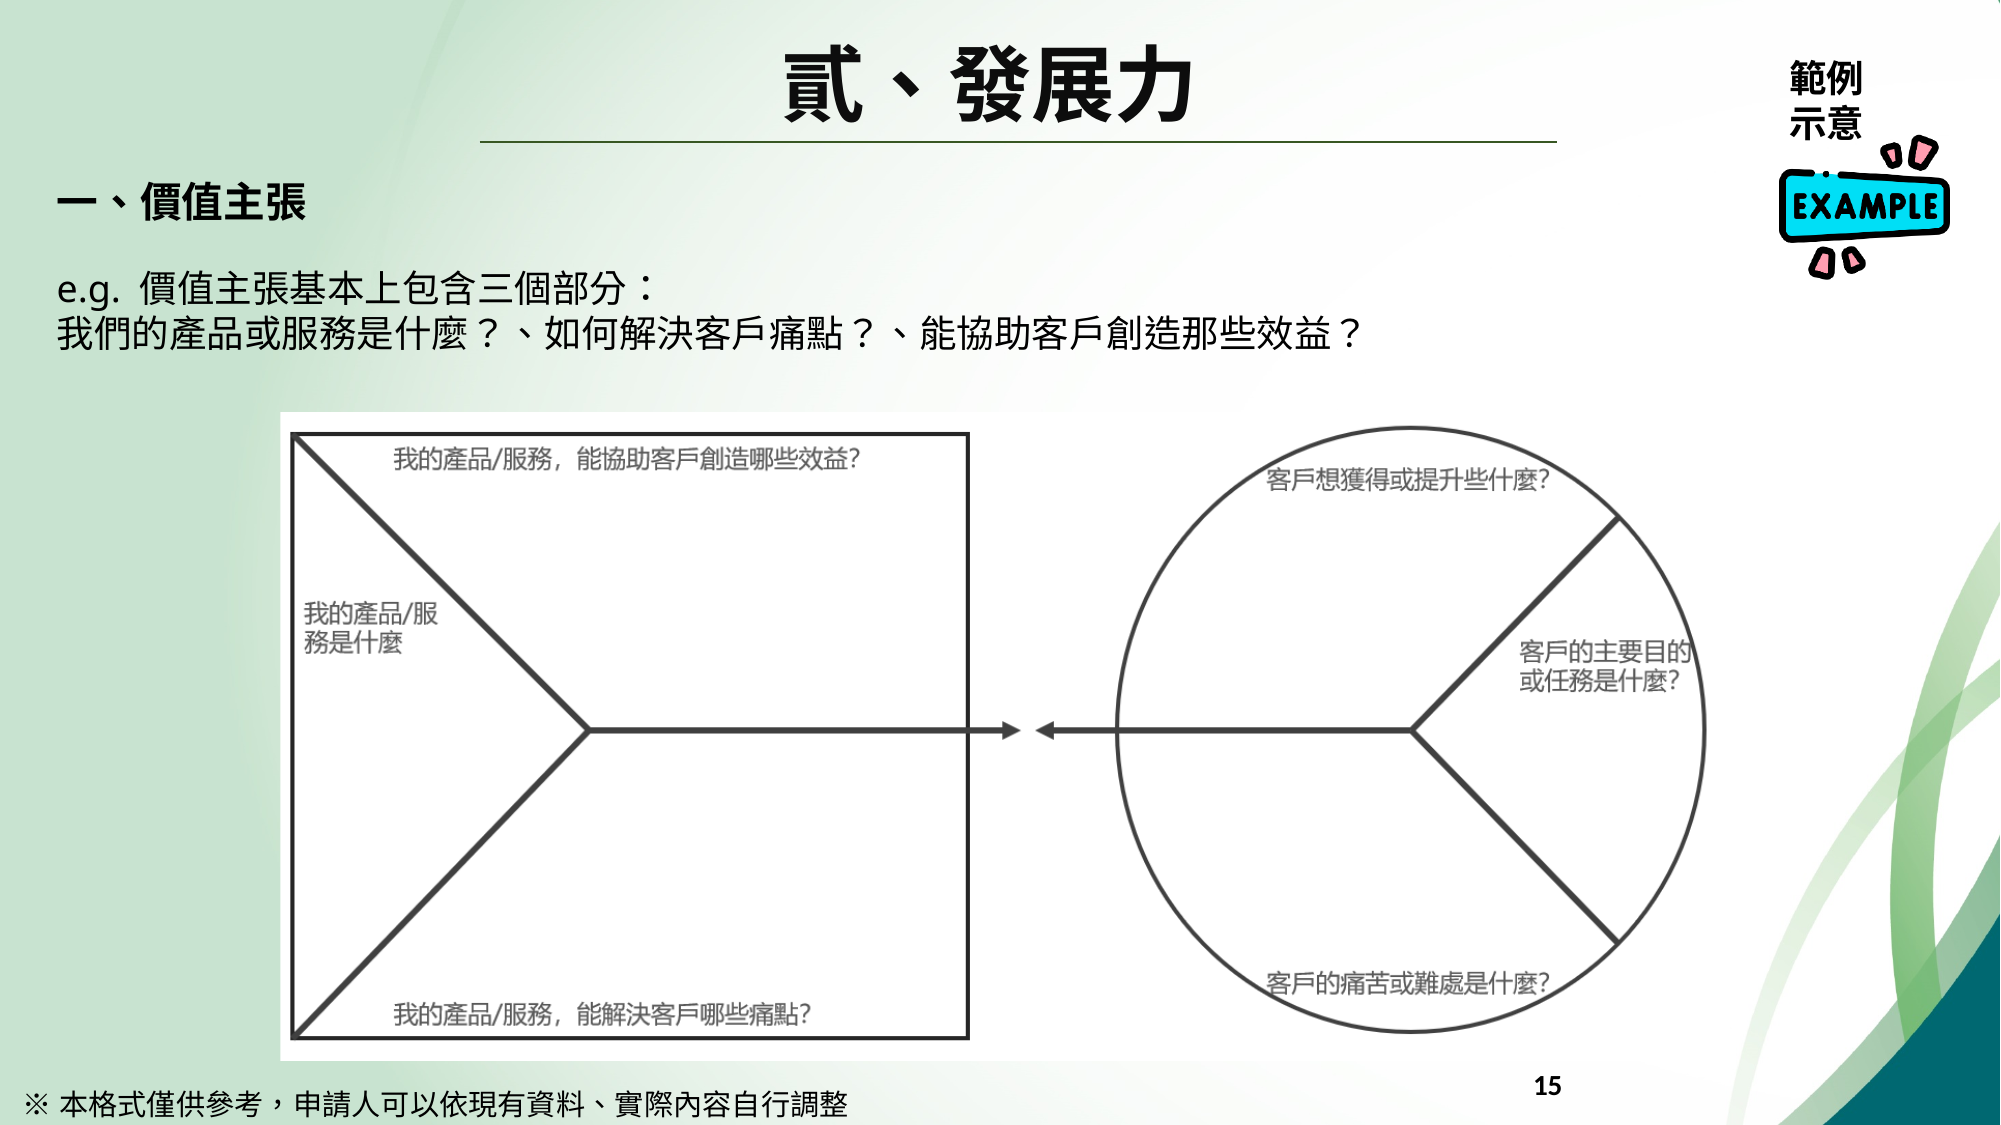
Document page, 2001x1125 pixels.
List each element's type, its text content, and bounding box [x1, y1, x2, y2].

picture [1779, 139, 1950, 293]
text_box 14 [1518, 1053, 1969, 1114]
text_box 一、價值主張 [41, 168, 751, 234]
title 貳、發展力 [3, 36, 1996, 139]
text_box ※本格式僅供參考，申請人可以依現有資料、實際內容自行調整 [7, 1067, 859, 1125]
picture [280, 412, 1720, 1061]
text_box e.g. 價值主張基本上包含三個部分： 我們的產品或服務是什麼？、如何解決客戶痛點？、能協助客戶創造那些效益？ [41, 257, 1662, 364]
